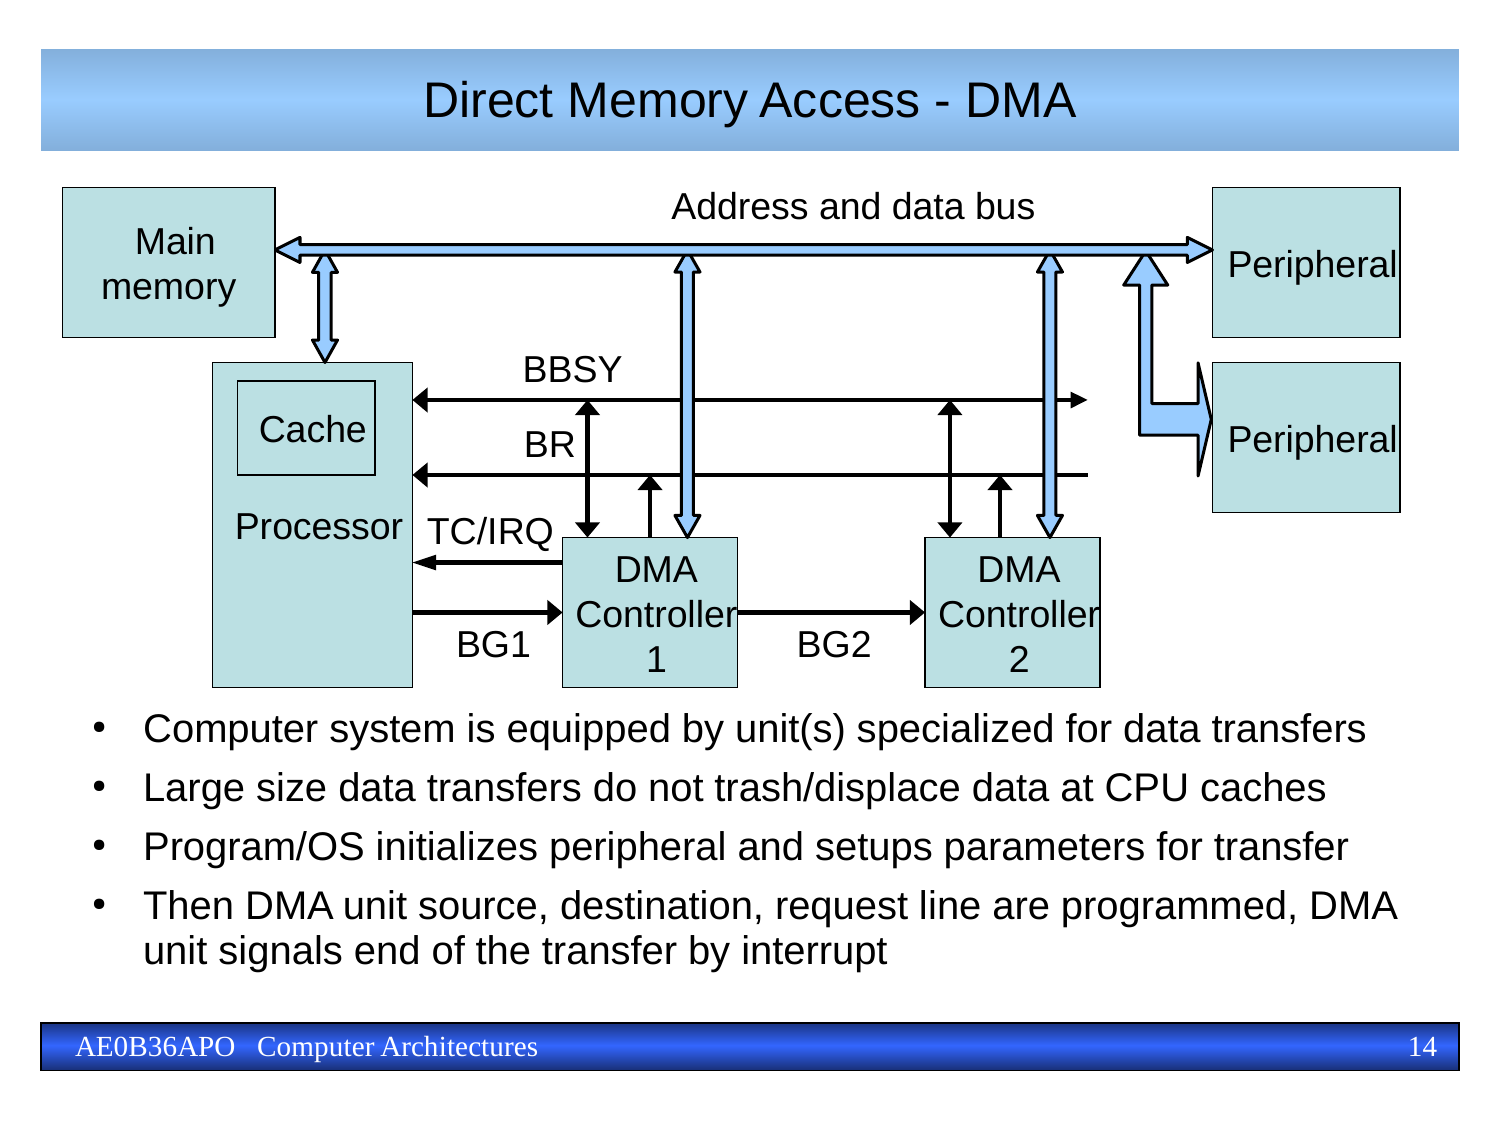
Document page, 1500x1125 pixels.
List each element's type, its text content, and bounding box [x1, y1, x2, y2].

text_box BR [495, 412, 585, 473]
text_box BG2 [768, 612, 887, 673]
text_box Main memory [62, 187, 275, 338]
text_box BG1 [428, 612, 546, 673]
text_box TC/IRQ [398, 499, 569, 560]
text_box [275, 237, 1213, 538]
text_box Address and data bus [643, 174, 1051, 236]
title Direct Memory Access - DMA [41, 49, 1459, 151]
text_box Cache [237, 380, 375, 475]
text_box Processor [212, 362, 413, 688]
text_box DMA Controller 1 [562, 537, 738, 688]
list Computer system is equipped by unit(s) specialized for data transfers Large size data transfers do not trash/displace data at CPU caches Program/OS initializes peripheral and setups parameters for transfer Then DMA unit source, destination, request line are programmed, DMA unit signals end of the transfer by interrupt [75, 705, 1426, 1006]
text_box Peripheral [1212, 362, 1400, 513]
text_box BBSY [494, 337, 638, 398]
text_box Peripheral [1212, 187, 1400, 338]
text_box DMA Controller 2 [924, 537, 1101, 688]
